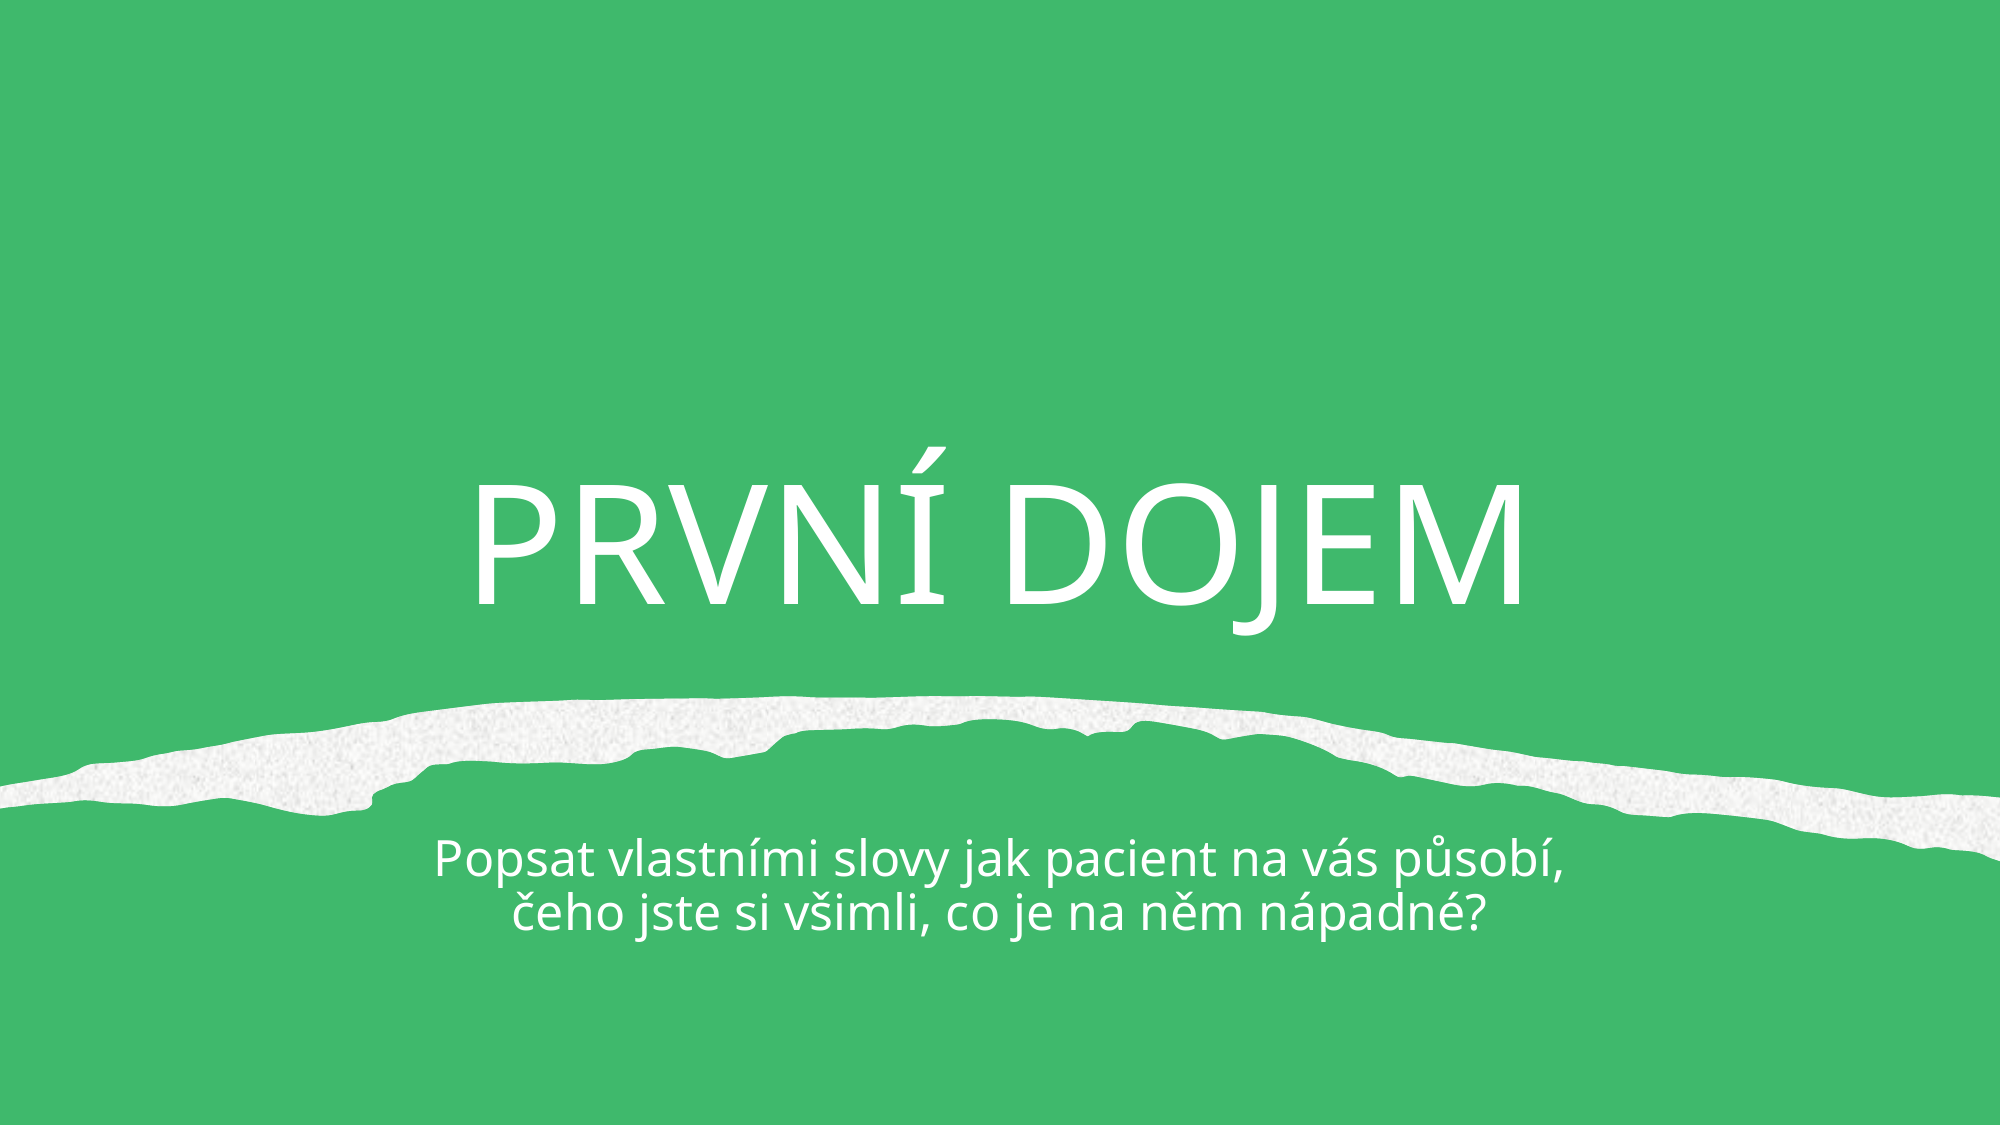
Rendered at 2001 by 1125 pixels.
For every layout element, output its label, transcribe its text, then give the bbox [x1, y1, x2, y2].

text_box [0, 0, 2000, 1125]
title PRVNÍ DOJEM [125, 179, 1876, 649]
list Popsat vlastními slovy jak pacient na vás působí, čeho jste si všimli, co je na něm nápadné? [381, 825, 1619, 1000]
